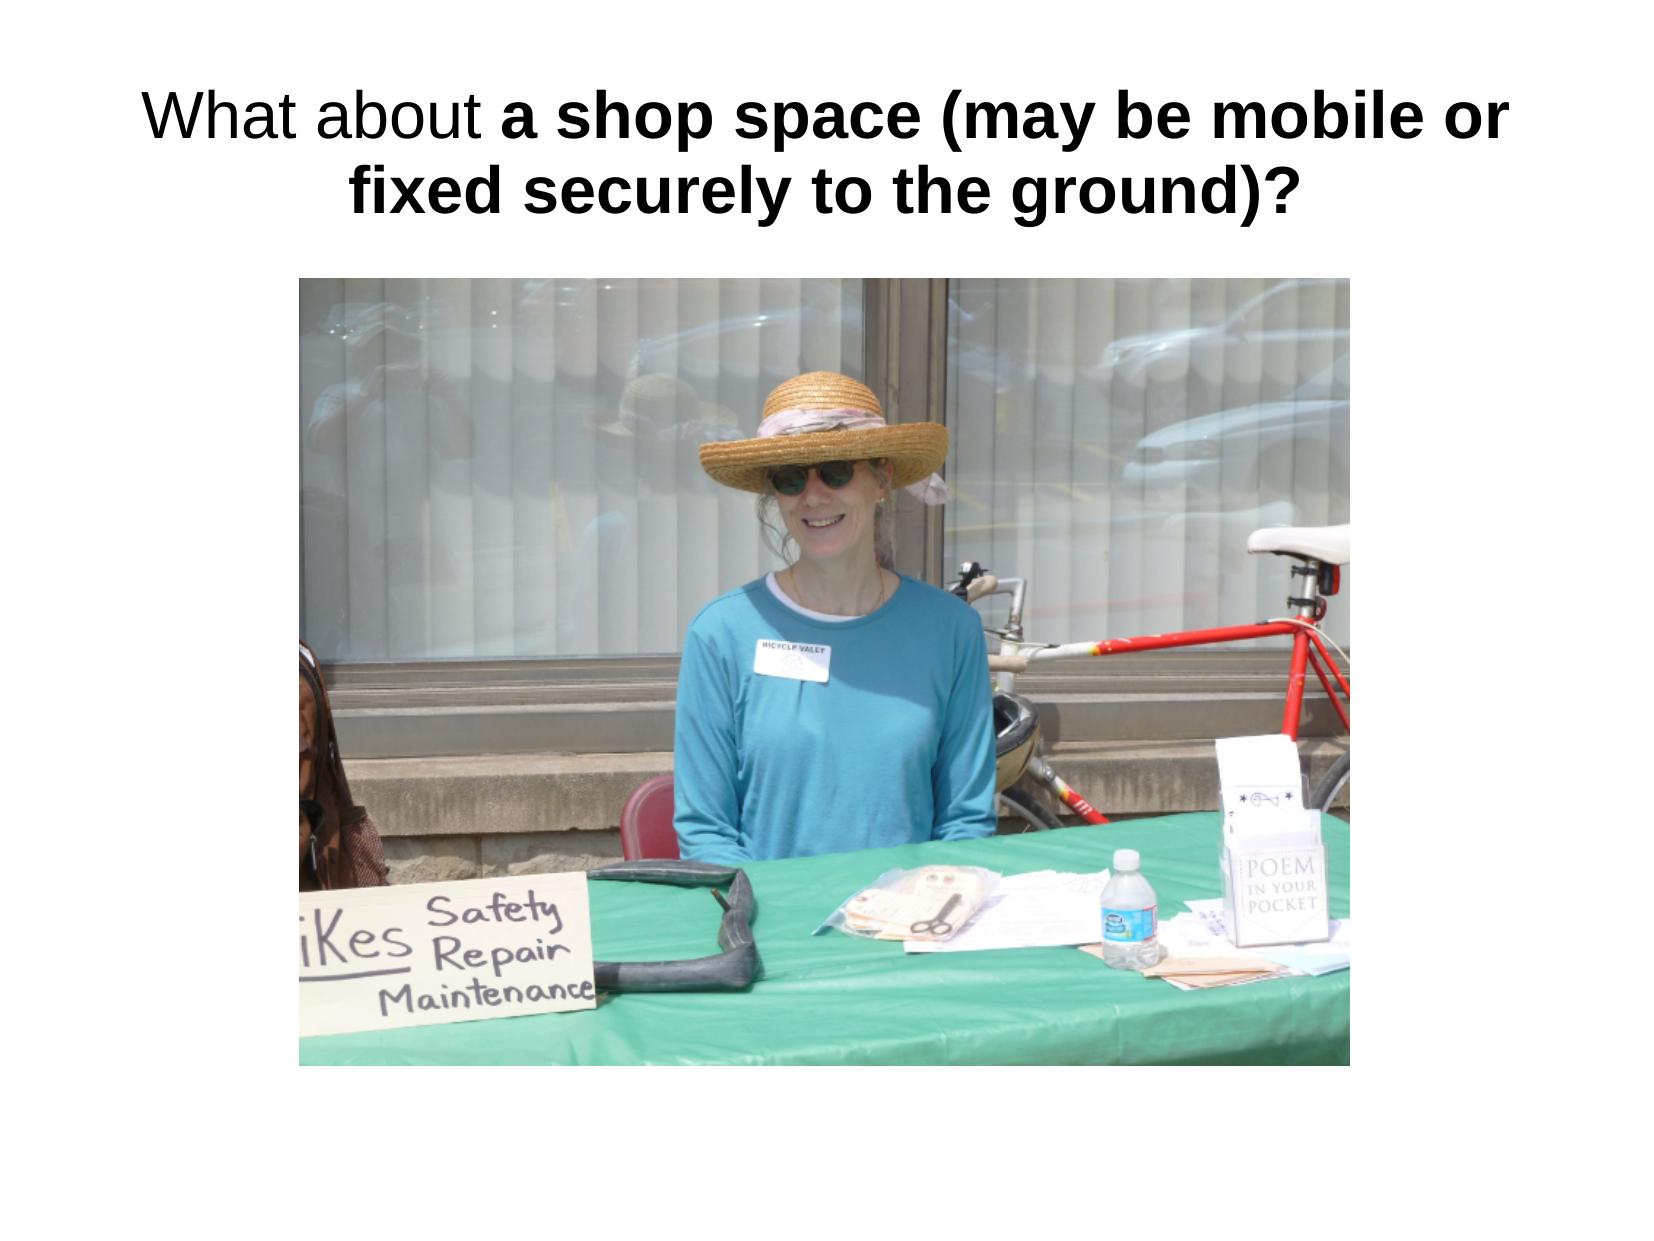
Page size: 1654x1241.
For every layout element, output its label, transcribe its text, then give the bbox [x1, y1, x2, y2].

title What about a shop space (may be mobile or fixed securely to the ground)? [82, 49, 1571, 257]
picture [299, 278, 1350, 1066]
